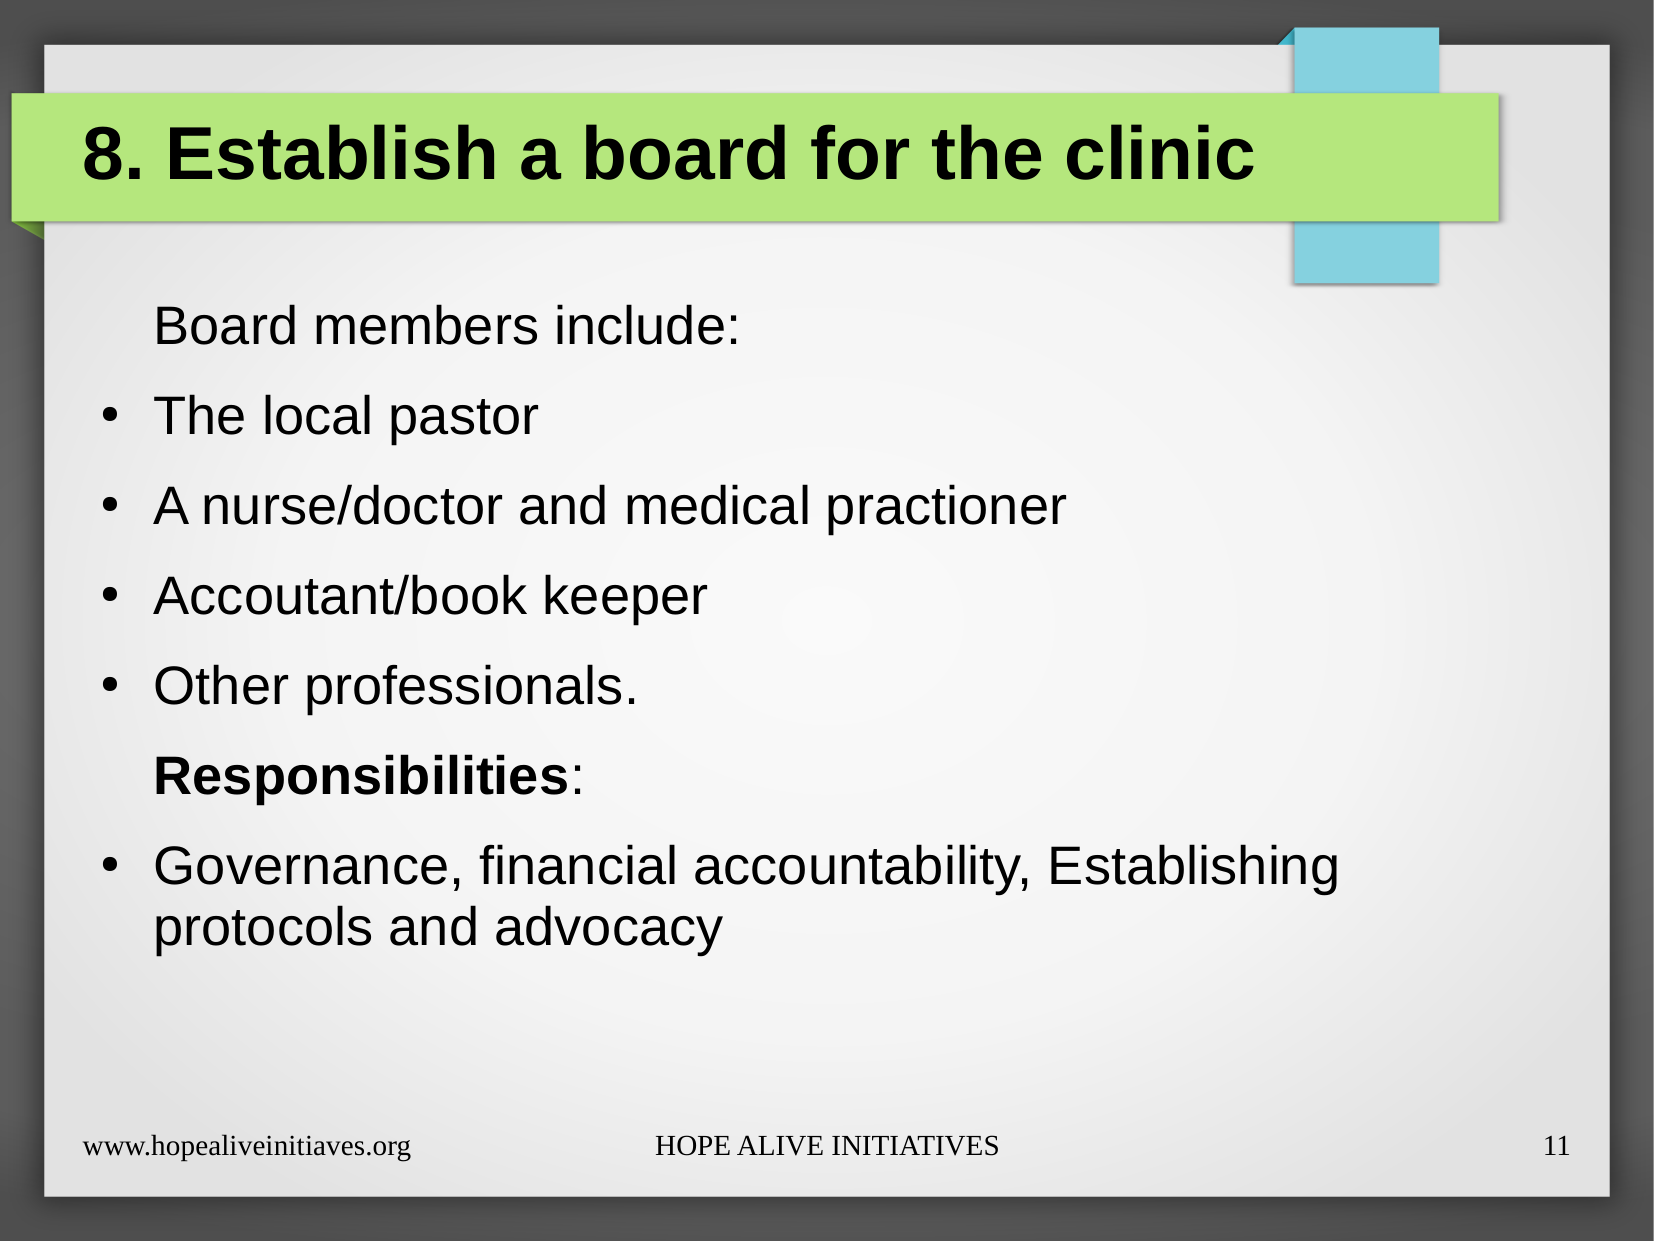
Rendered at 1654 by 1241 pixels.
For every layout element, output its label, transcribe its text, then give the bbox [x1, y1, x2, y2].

list Board members include: The local pastor A nurse/doctor and medical practioner Accoutant/book keeper Other professionals. Responsibilities: Governance, financial accountability, Establishing protocols and advocacy [82, 295, 1571, 1015]
picture [0, 0, 1654, 1241]
title 8. Establish a board for the clinic [82, 94, 1264, 213]
